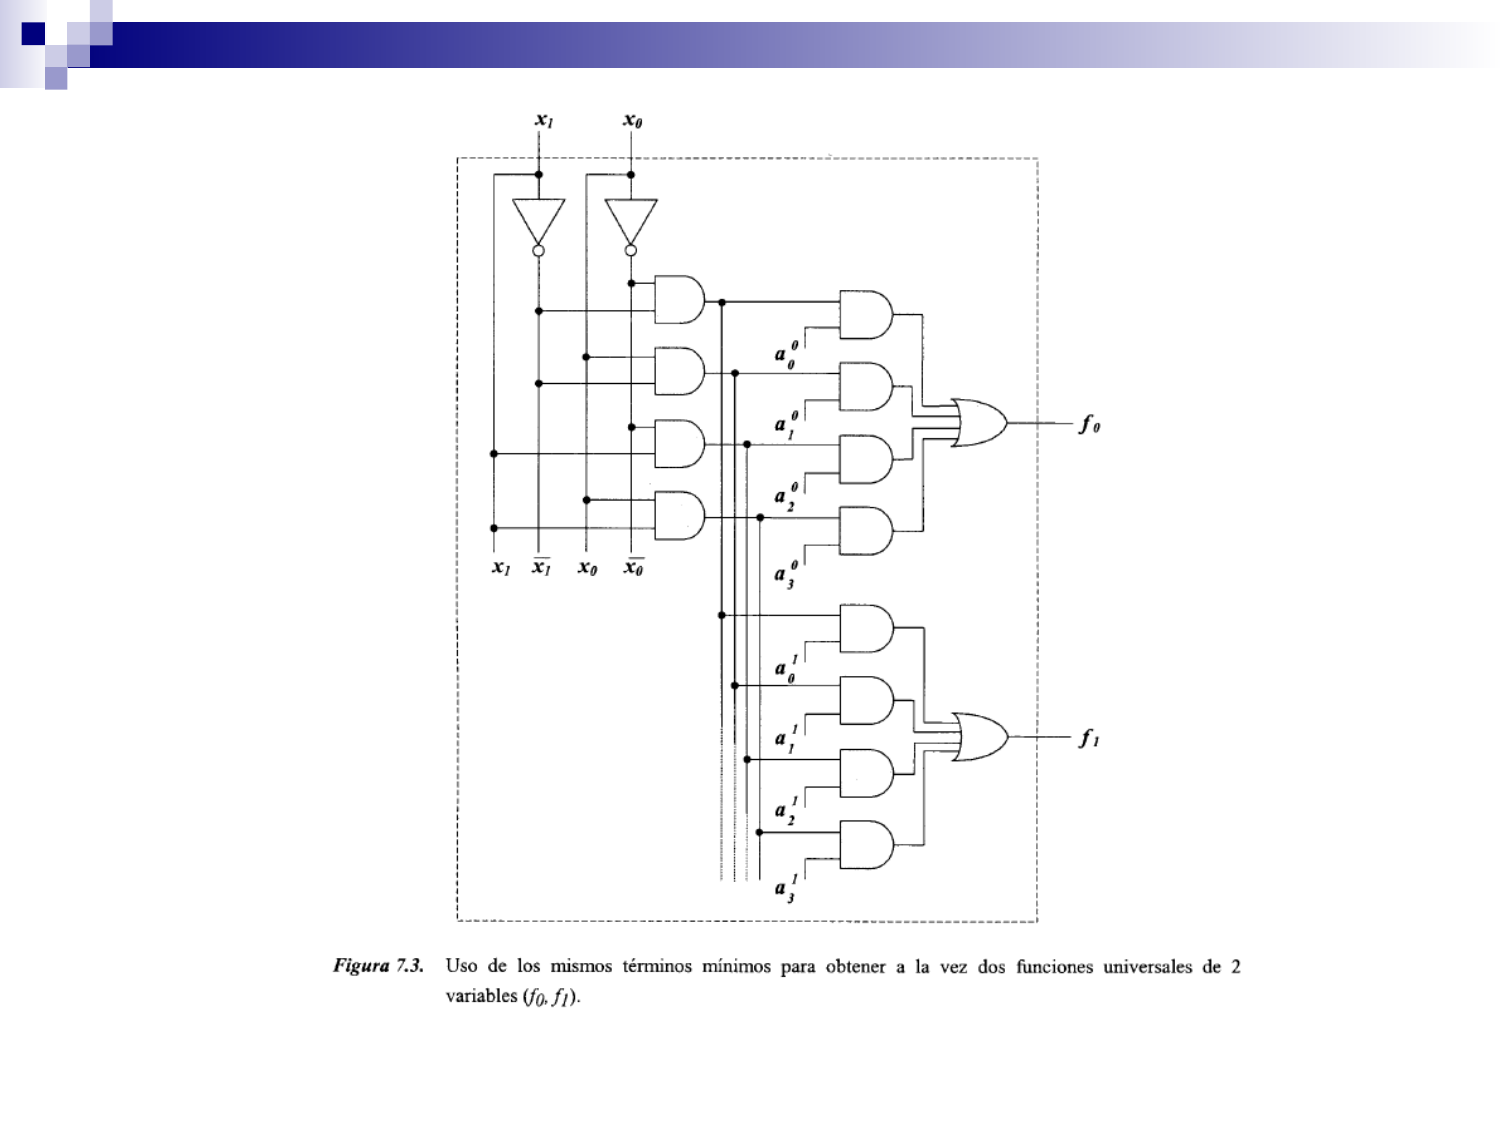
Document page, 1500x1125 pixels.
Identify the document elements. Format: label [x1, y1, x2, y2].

picture [312, 101, 1270, 1035]
